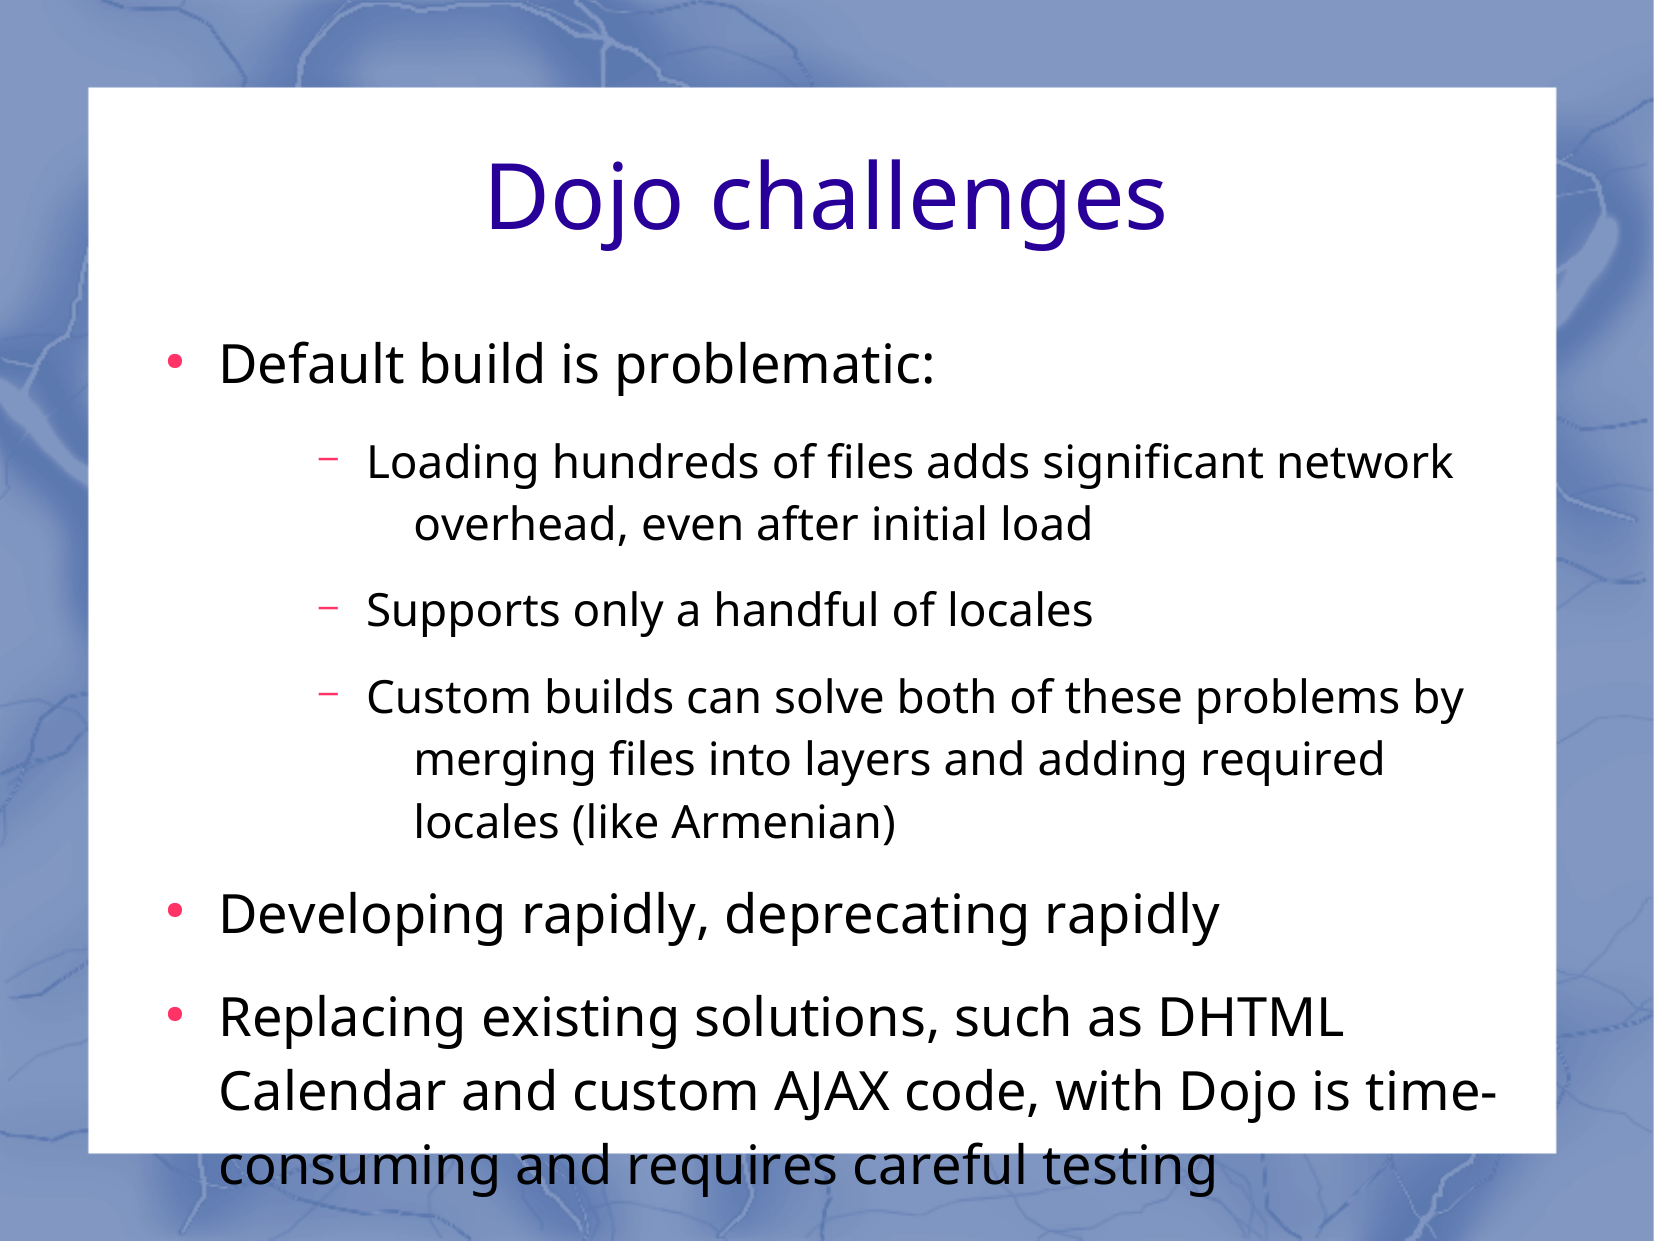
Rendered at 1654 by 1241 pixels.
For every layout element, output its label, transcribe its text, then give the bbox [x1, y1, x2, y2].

title Dojo challenges [118, 98, 1536, 291]
list Default build is problematic: Loading hundreds of files adds significant network overhead, even after initial load Supports only a handful of locales Custom builds can solve both of these problems by merging files into layers and adding required locales (like Armenian) Developing rapidly, deprecating rapidly Replacing existing solutions, such as DHTML Calendar and custom AJAX code, with Dojo is time-consuming and requires careful testing [147, 325, 1506, 1130]
picture [0, 0, 1654, 1241]
